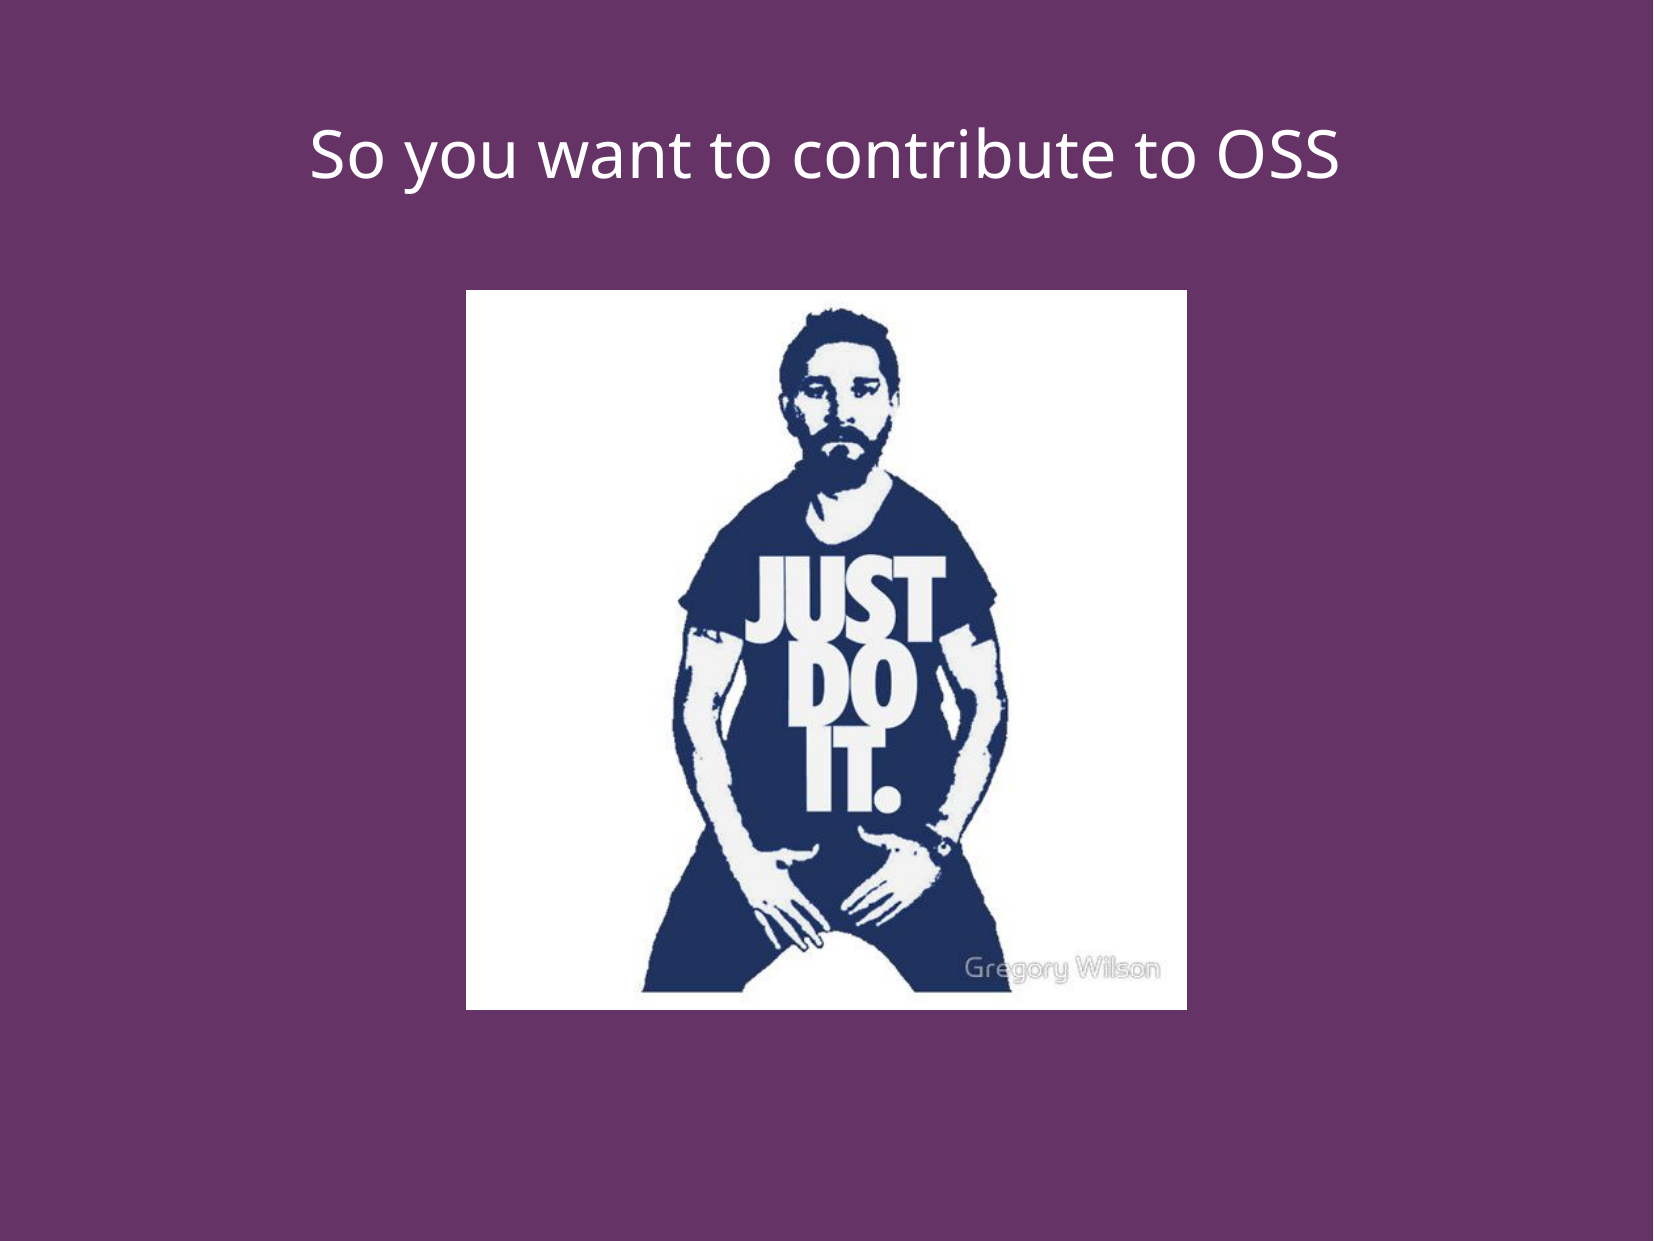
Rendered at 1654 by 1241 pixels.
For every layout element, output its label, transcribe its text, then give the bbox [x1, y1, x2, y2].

title So you want to contribute to OSS [82, 49, 1571, 257]
picture [466, 290, 1187, 1010]
